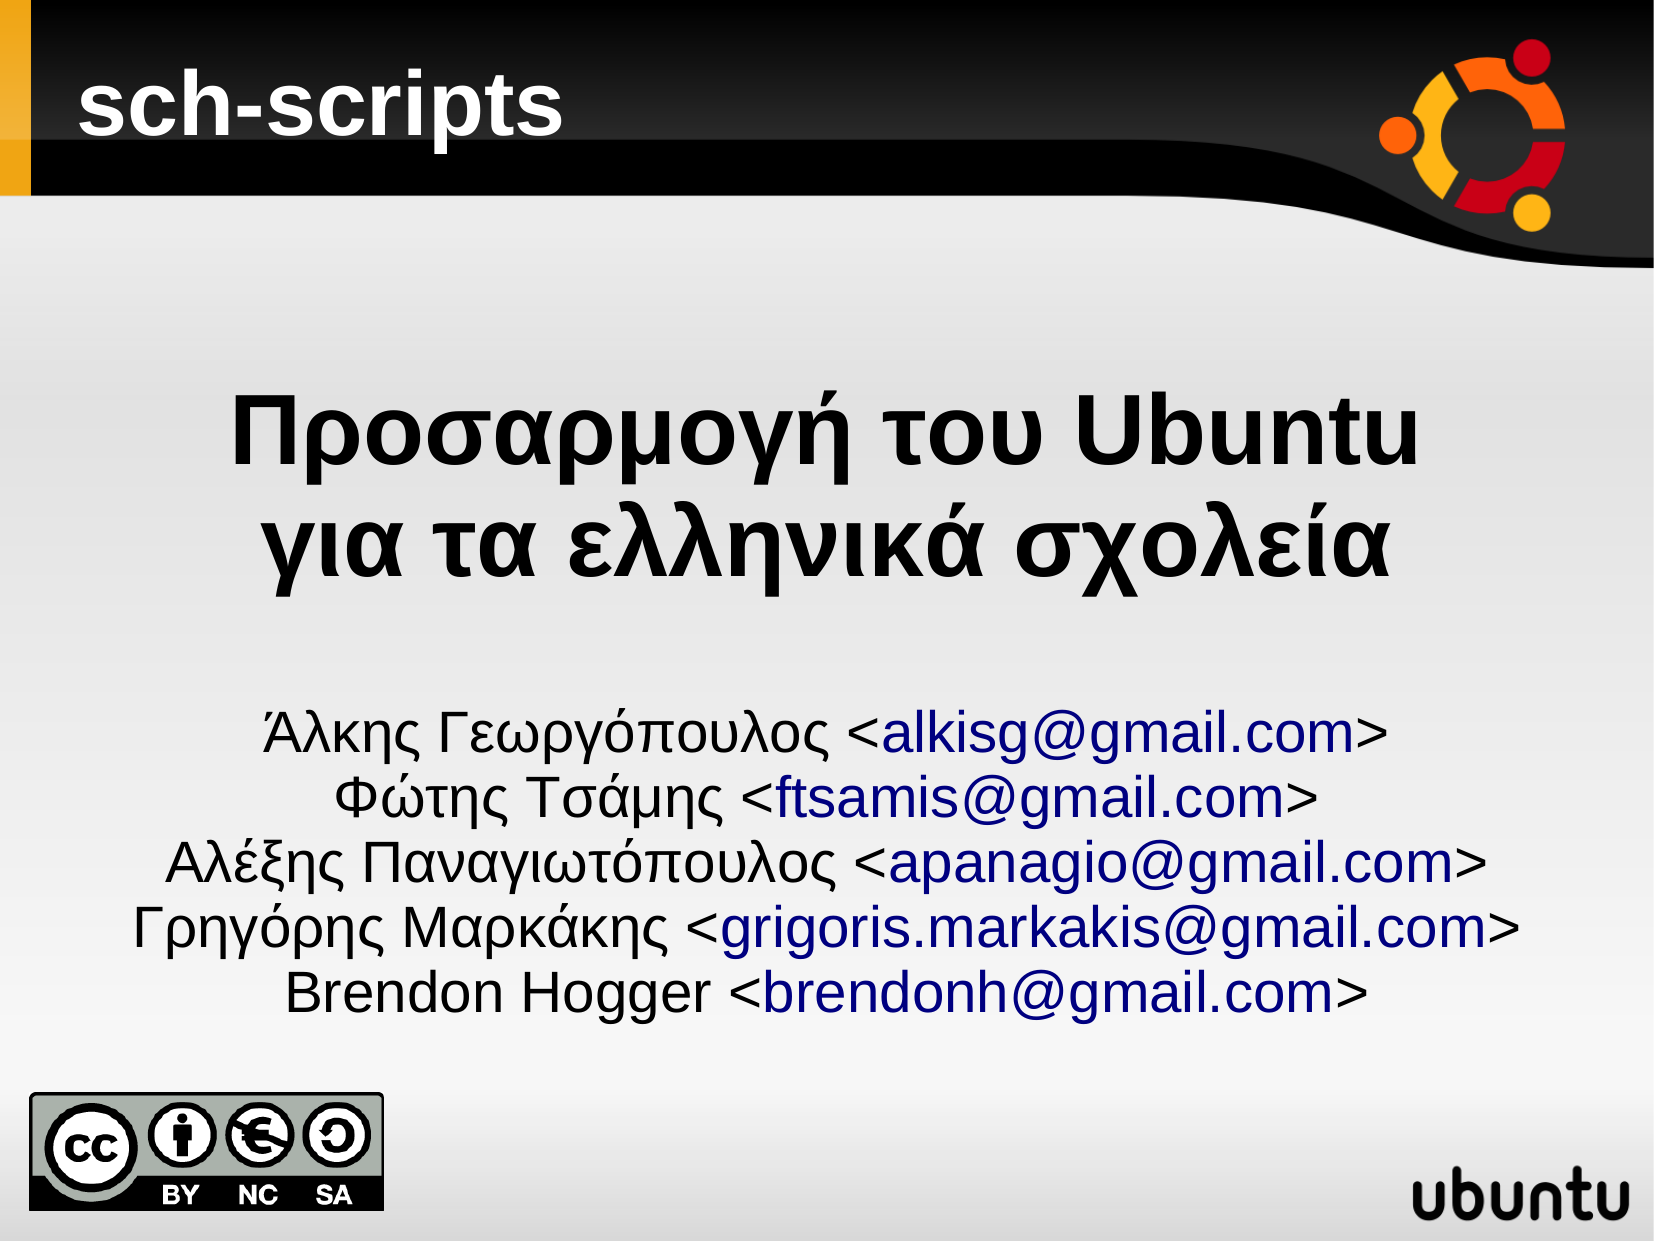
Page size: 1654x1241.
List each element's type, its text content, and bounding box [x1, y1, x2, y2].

picture [0, 0, 1654, 1241]
subtitle Προσαρμογή του Ubuntu για τα ελληνικά σχολεία Άλκης Γεωργόπουλος <alkisg@gmail.com> Φώτης Τσάμης <ftsamis@gmail.com> Αλέξης Παναγιωτόπουλος <apanagio@gmail.com> Γρηγόρης Μαρκάκης <grigoris.markakis@gmail.com> Brendon Hogger <brendonh@gmail.com> [82, 290, 1571, 1109]
title sch-scripts [76, 7, 1565, 200]
